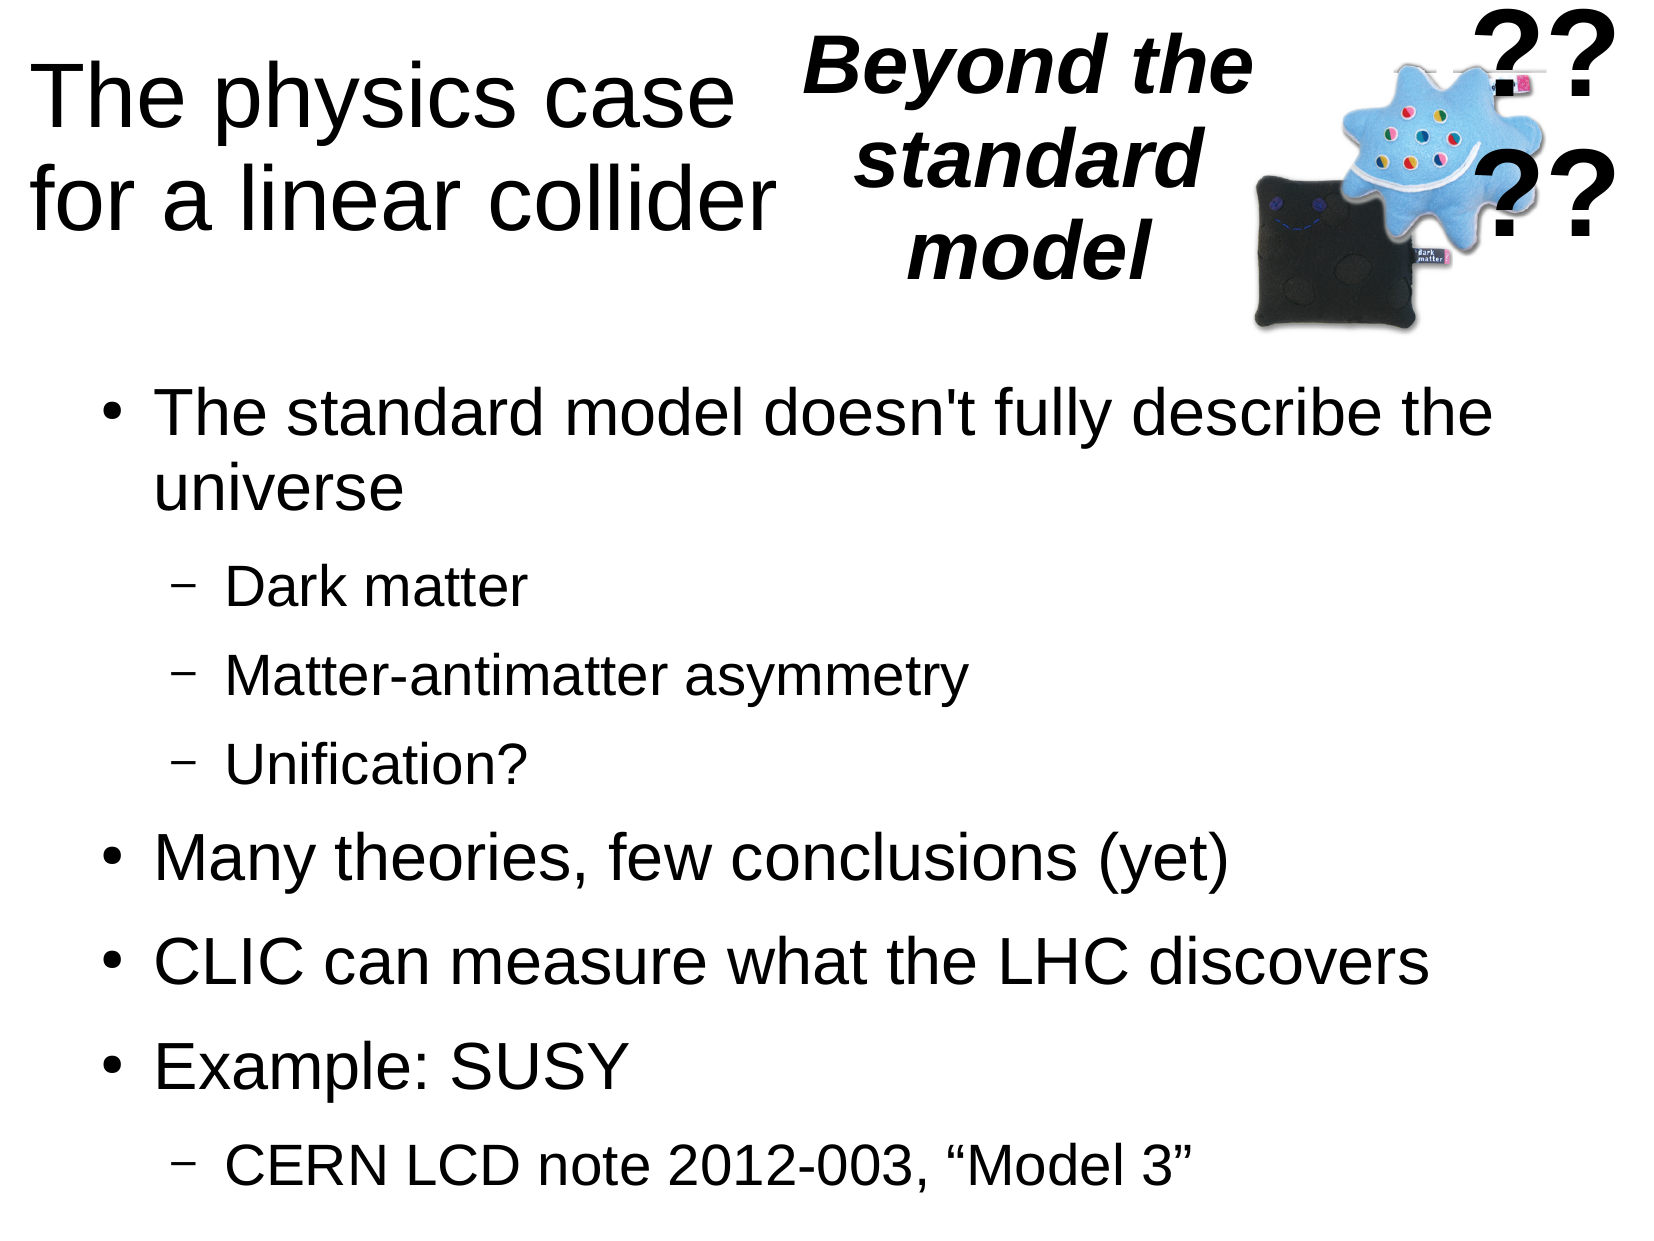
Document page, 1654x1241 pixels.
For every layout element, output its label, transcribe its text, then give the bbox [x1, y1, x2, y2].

text_box Beyond the standard model [759, 11, 1300, 306]
text_box ???? [1454, 0, 1653, 271]
picture [1247, 62, 1458, 348]
title The physics case for a linear collider [29, 43, 759, 251]
list The standard model doesn't fully describe the universe Dark matter Matter-antimatter asymmetry Unification? Many theories, few conclusions (yet) CLIC can measure what the LHC discovers Example: SUSY CERN LCD note 2012-003, “Model 3” [82, 375, 1560, 1231]
